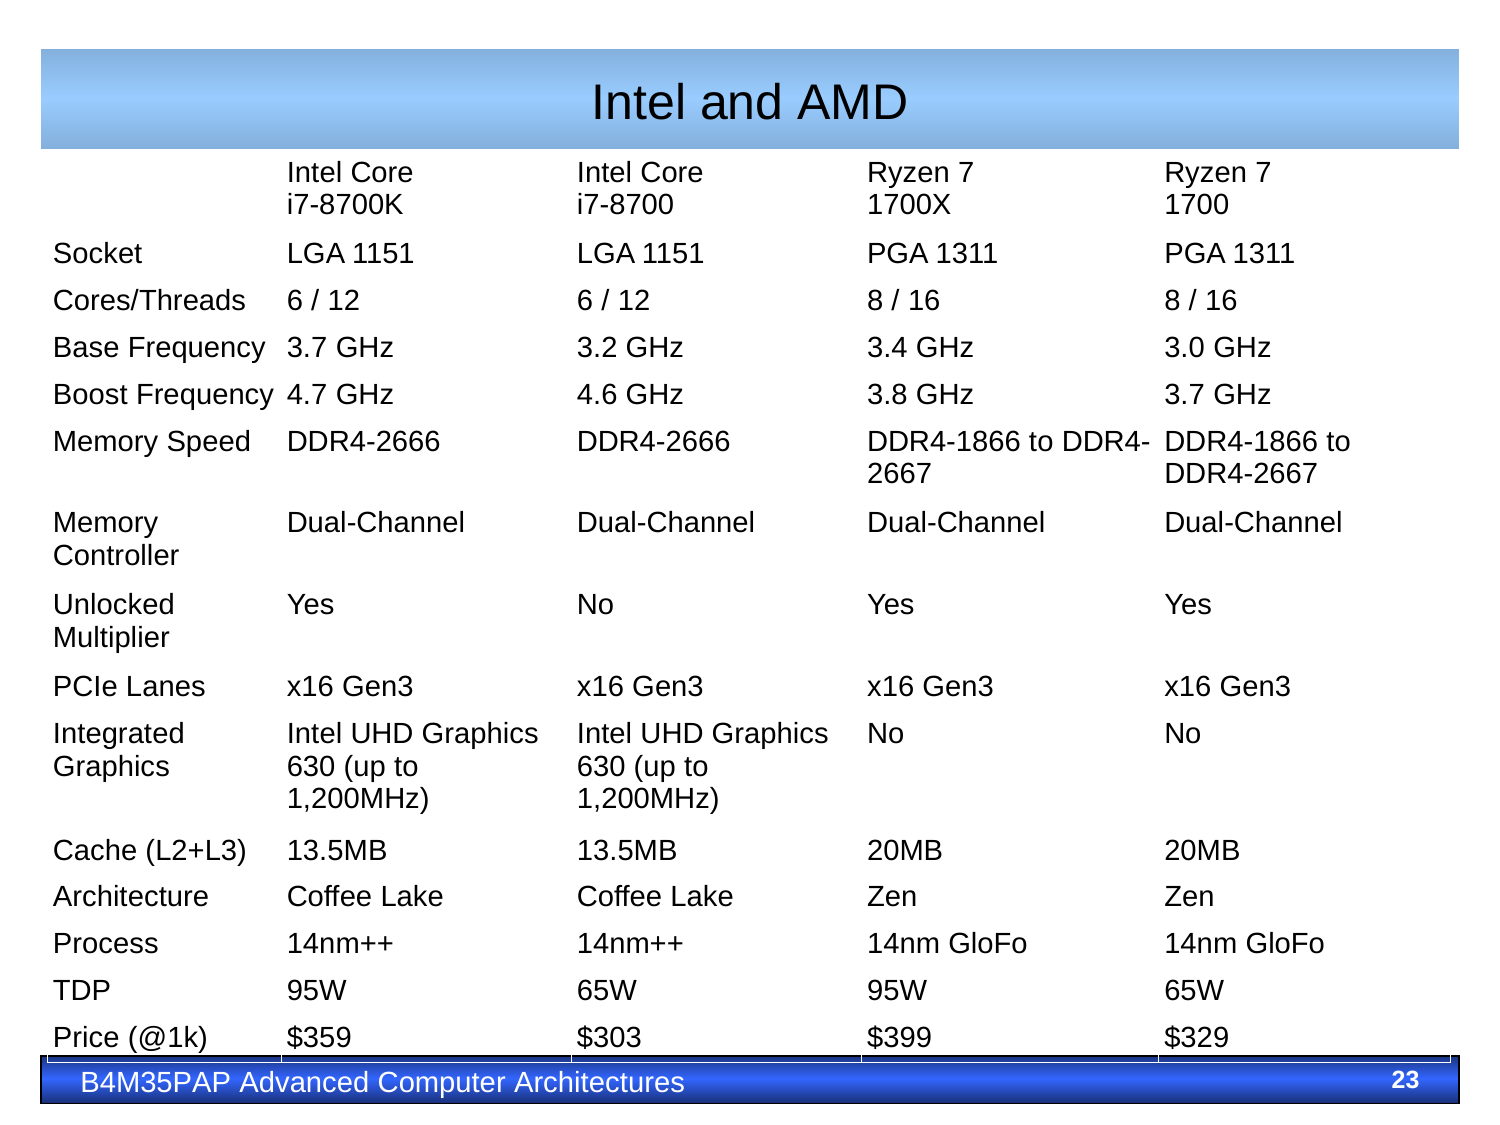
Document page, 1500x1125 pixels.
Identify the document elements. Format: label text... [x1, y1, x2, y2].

table_cell x16 Gen3 [862, 665, 1158, 711]
table_cell Dual-Channel [862, 501, 1158, 582]
table_header Intel Core i7-8700 [572, 150, 861, 231]
table_cell Yes [862, 583, 1158, 664]
table_cell PGA 1311 [862, 232, 1158, 278]
table_cell 20MB [1159, 829, 1450, 874]
table_cell x16 Gen3 [1159, 665, 1450, 711]
table_cell PGA 1311 [1159, 232, 1450, 278]
table_cell $303 [572, 1016, 861, 1062]
table_cell Zen [862, 875, 1158, 921]
table_cell 8 / 16 [862, 279, 1158, 325]
table_cell x16 Gen3 [282, 665, 571, 711]
table_cell Unlocked Multiplier [48, 583, 281, 664]
table_cell LGA 1151 [282, 232, 571, 278]
table_cell 6 / 12 [282, 279, 571, 325]
table_cell $329 [1159, 1016, 1450, 1062]
table_header Ryzen 7 1700X [862, 150, 1158, 231]
table_cell TDP [48, 969, 281, 1015]
table_cell Dual-Channel [282, 501, 571, 582]
table_cell 6 / 12 [572, 279, 861, 325]
table_header Intel Core i7-8700K [282, 150, 571, 231]
table_cell DDR4-1866 to DDR4-2667 [862, 420, 1158, 500]
table_cell x16 Gen3 [572, 665, 861, 711]
table_cell Memory Controller [48, 501, 281, 582]
table_cell Coffee Lake [282, 875, 571, 921]
table_cell 13.5MB [282, 829, 571, 874]
table_cell Architecture [48, 875, 281, 921]
table_cell No [862, 712, 1158, 828]
table_cell Boost Frequency [48, 373, 281, 419]
table_cell Price (@1k) [48, 1016, 281, 1062]
table_cell Intel UHD Graphics 630 (up to 1,200MHz) [572, 712, 861, 828]
table_cell 14nm GloFo [862, 922, 1158, 968]
table_cell Memory Speed [48, 420, 281, 500]
table_cell 95W [862, 969, 1158, 1015]
table_cell DDR4-2666 [572, 420, 861, 500]
table_cell No [1159, 712, 1450, 828]
table_cell 65W [1159, 969, 1450, 1015]
table_cell 14nm++ [572, 922, 861, 968]
table_cell 13.5MB [572, 829, 861, 874]
table_cell 3.8 GHz [862, 373, 1158, 419]
table_cell PCIe Lanes [48, 665, 281, 711]
table_cell 65W [572, 969, 861, 1015]
table_cell Yes [282, 583, 571, 664]
table_cell 3.0 GHz [1159, 326, 1450, 372]
table_cell Cache (L2+L3) [48, 829, 281, 874]
table_cell Dual-Channel [572, 501, 861, 582]
table_header Ryzen 7 1700 [1159, 150, 1450, 231]
table_cell 3.2 GHz [572, 326, 861, 372]
table_cell $359 [282, 1016, 571, 1062]
table_cell Socket [48, 232, 281, 278]
table_cell 8 / 16 [1159, 279, 1450, 325]
title Intel and AMD [41, 49, 1459, 149]
table_cell 4.7 GHz [282, 373, 571, 419]
table_cell Intel UHD Graphics 630 (up to 1,200MHz) [282, 712, 571, 828]
table_cell 3.7 GHz [282, 326, 571, 372]
table_cell 14nm++ [282, 922, 571, 968]
table_cell Zen [1159, 875, 1450, 921]
table_cell Dual-Channel [1159, 501, 1450, 582]
table_cell 95W [282, 969, 571, 1015]
table_cell DDR4-1866 to DDR4-2667 [1159, 420, 1450, 500]
table_cell Cores/Threads [48, 279, 281, 325]
table_cell 3.4 GHz [862, 326, 1158, 372]
table_cell 20MB [862, 829, 1158, 874]
table_cell Process [48, 922, 281, 968]
table_cell 4.6 GHz [572, 373, 861, 419]
table_cell LGA 1151 [572, 232, 861, 278]
table_cell 3.7 GHz [1159, 373, 1450, 419]
table_cell No [572, 583, 861, 664]
table_cell Base Frequency [48, 326, 281, 372]
table_cell Coffee Lake [572, 875, 861, 921]
table_cell Integrated Graphics [48, 712, 281, 828]
table_cell Yes [1159, 583, 1450, 664]
table_cell DDR4-2666 [282, 420, 571, 500]
table_cell $399 [862, 1016, 1158, 1062]
table_cell 14nm GloFo [1159, 922, 1450, 968]
table_header [48, 150, 281, 231]
